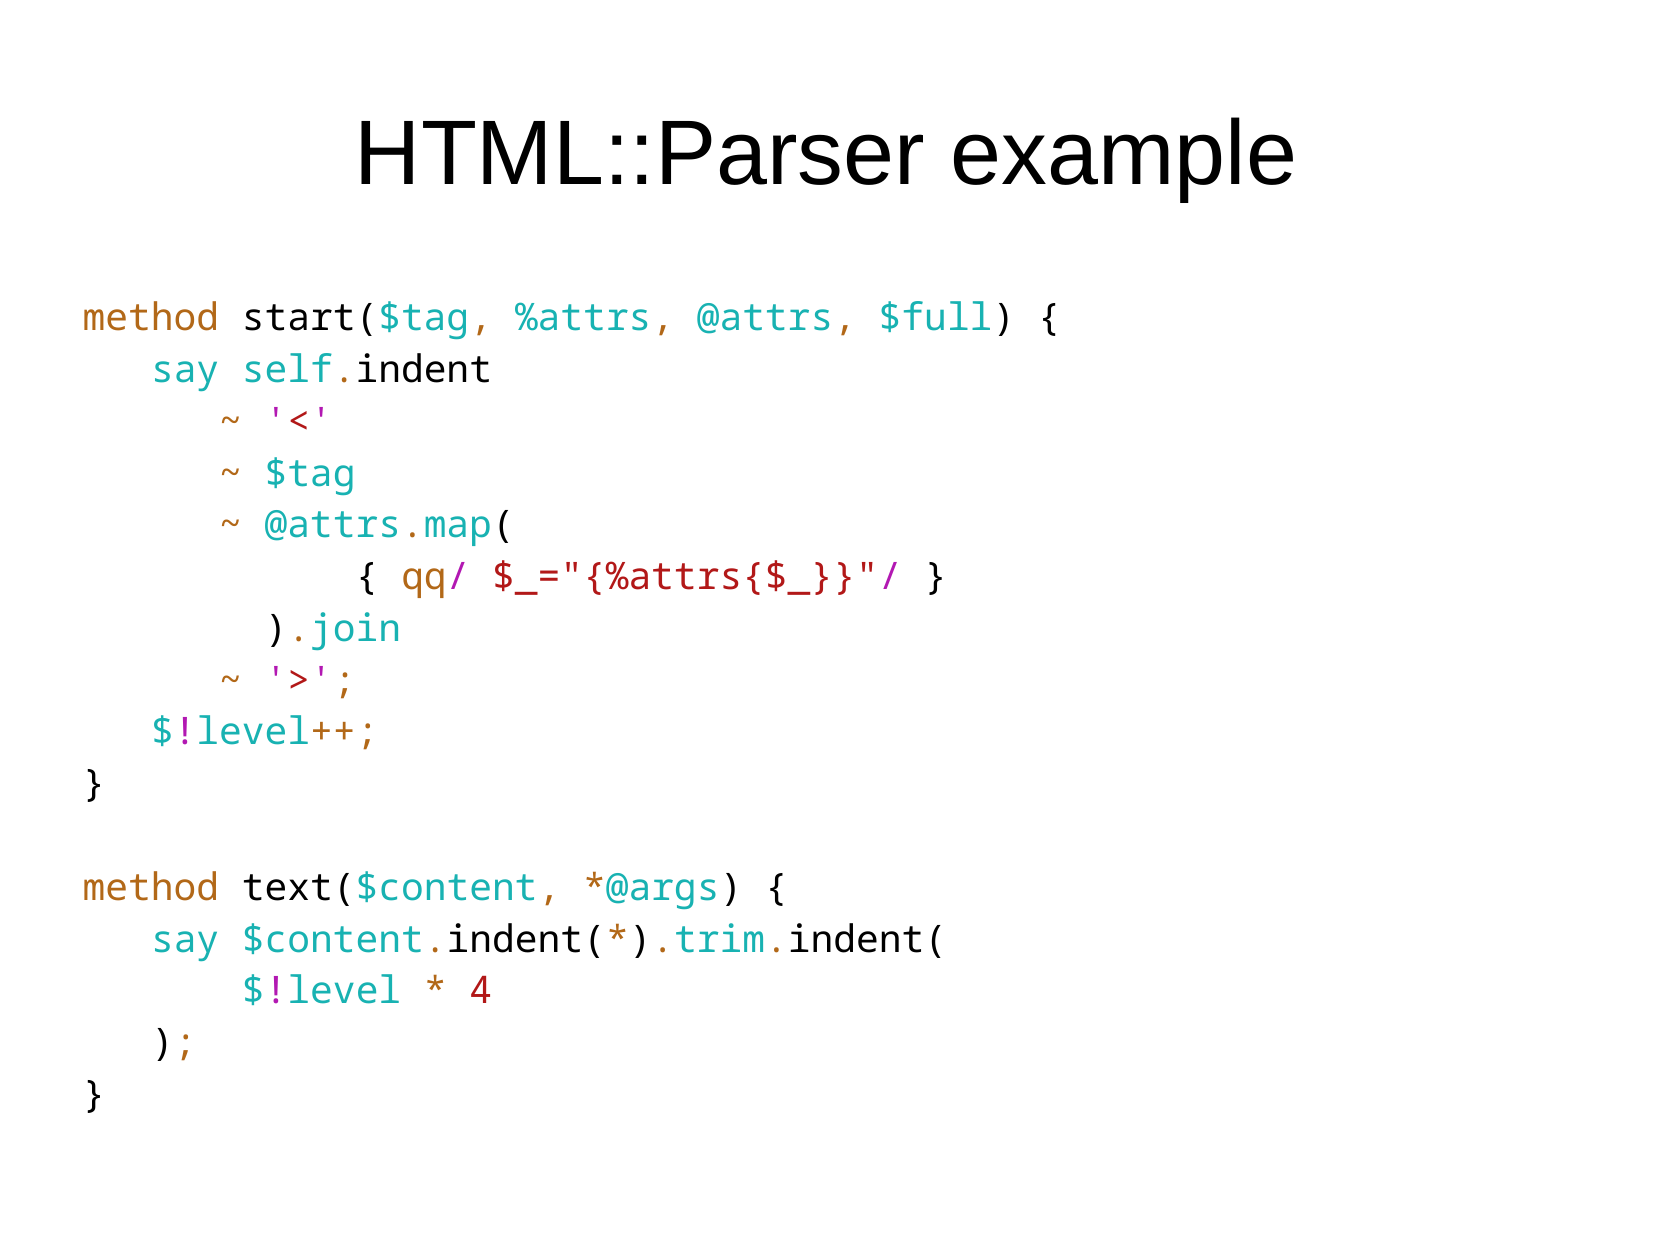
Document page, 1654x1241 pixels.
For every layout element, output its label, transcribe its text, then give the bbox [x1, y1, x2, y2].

list method start($tag, %attrs, @attrs, $full) { say self.indent ~ '<' ~ $tag ~ @attrs.map( { qq/ $_="{%attrs{$_}}"/ } ).join ~ '>'; $!level++; } method text($content, *@args) { say $content.indent(*).trim.indent( $!level * 4 ); } [82, 290, 1571, 1134]
title HTML::Parser example [82, 49, 1571, 257]
